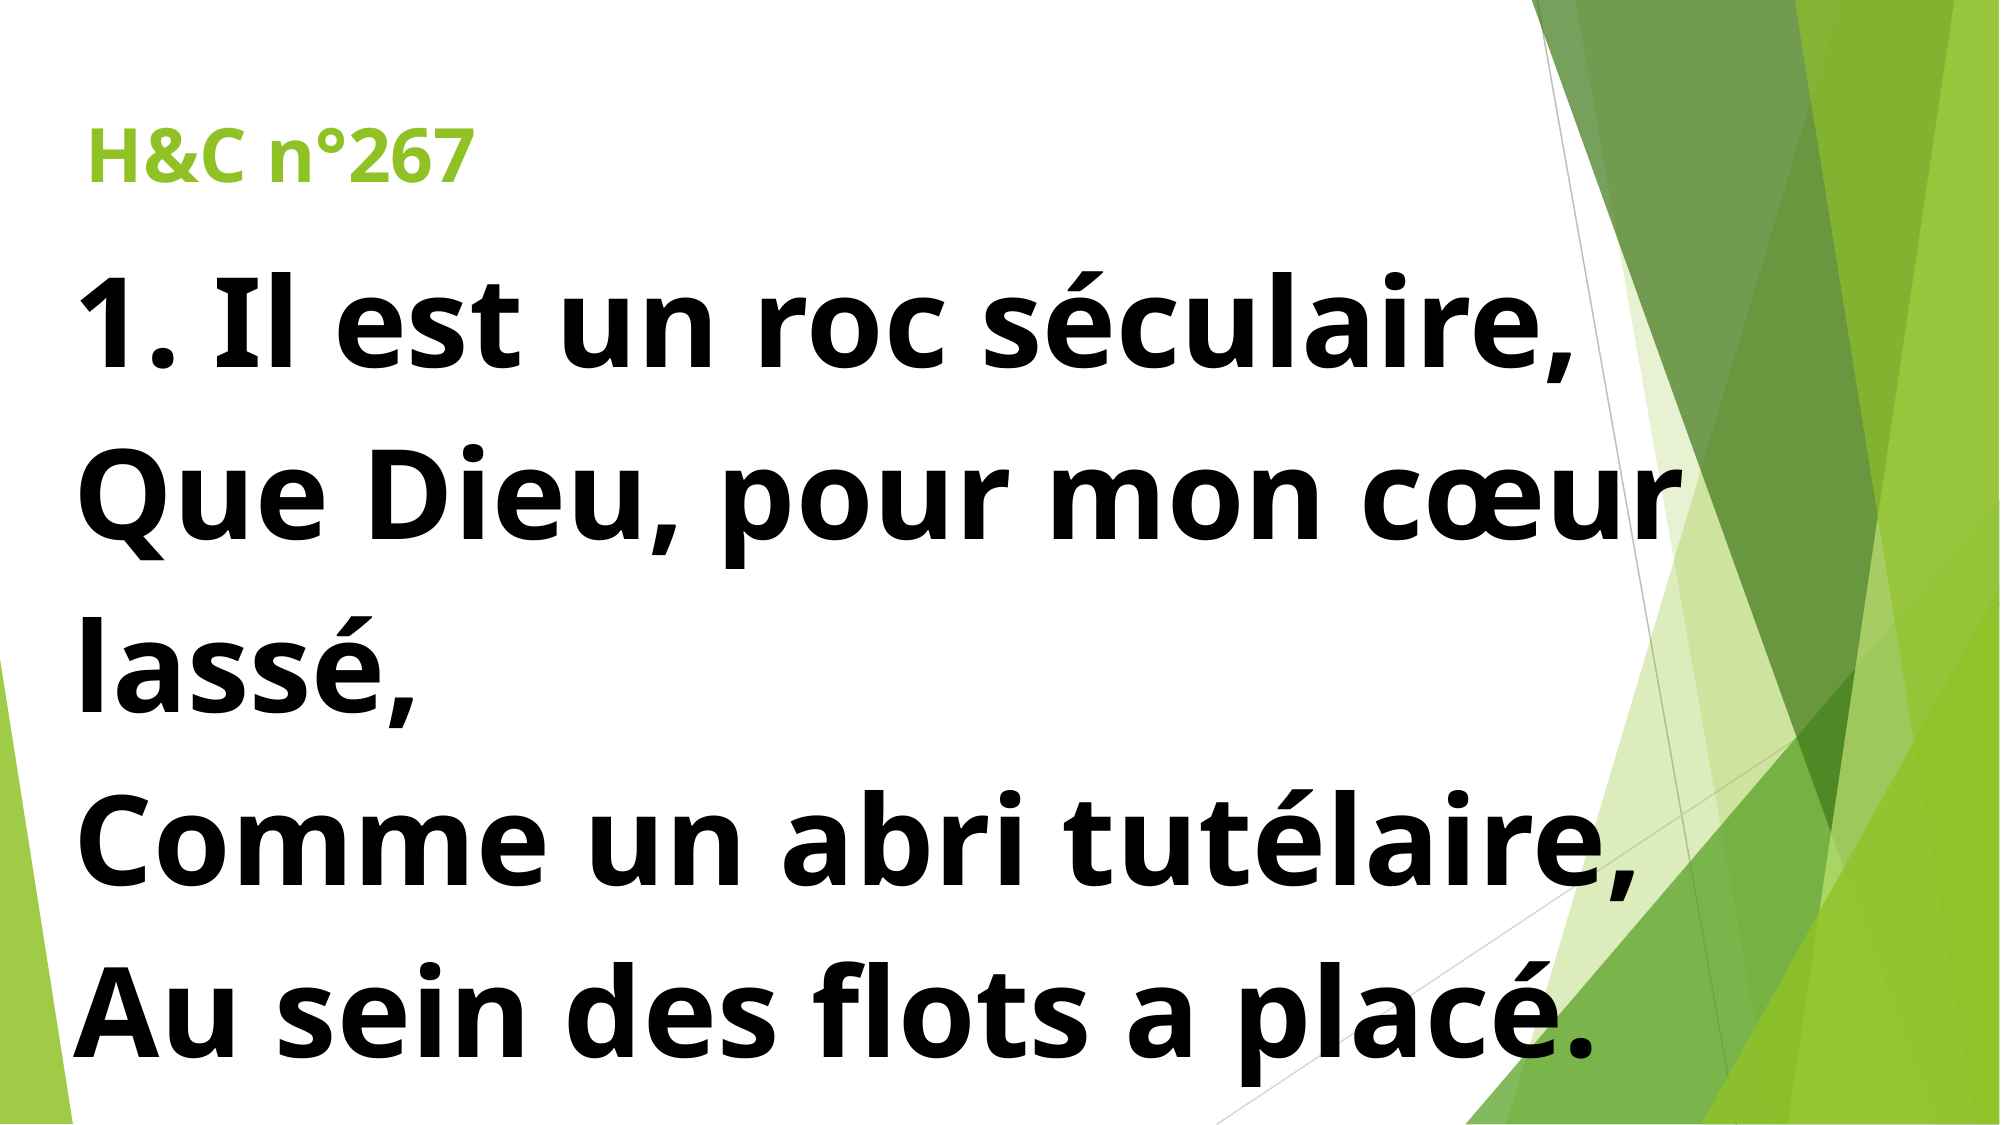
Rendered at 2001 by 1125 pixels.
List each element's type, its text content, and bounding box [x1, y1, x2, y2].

text_box 1. Il est un roc séculaire, Que Dieu, pour mon cœur lassé, Comme un abri tutélaire, Au sein des flots a placé. [59, 212, 1997, 1074]
text_box H&C n°267 [70, 99, 1522, 212]
